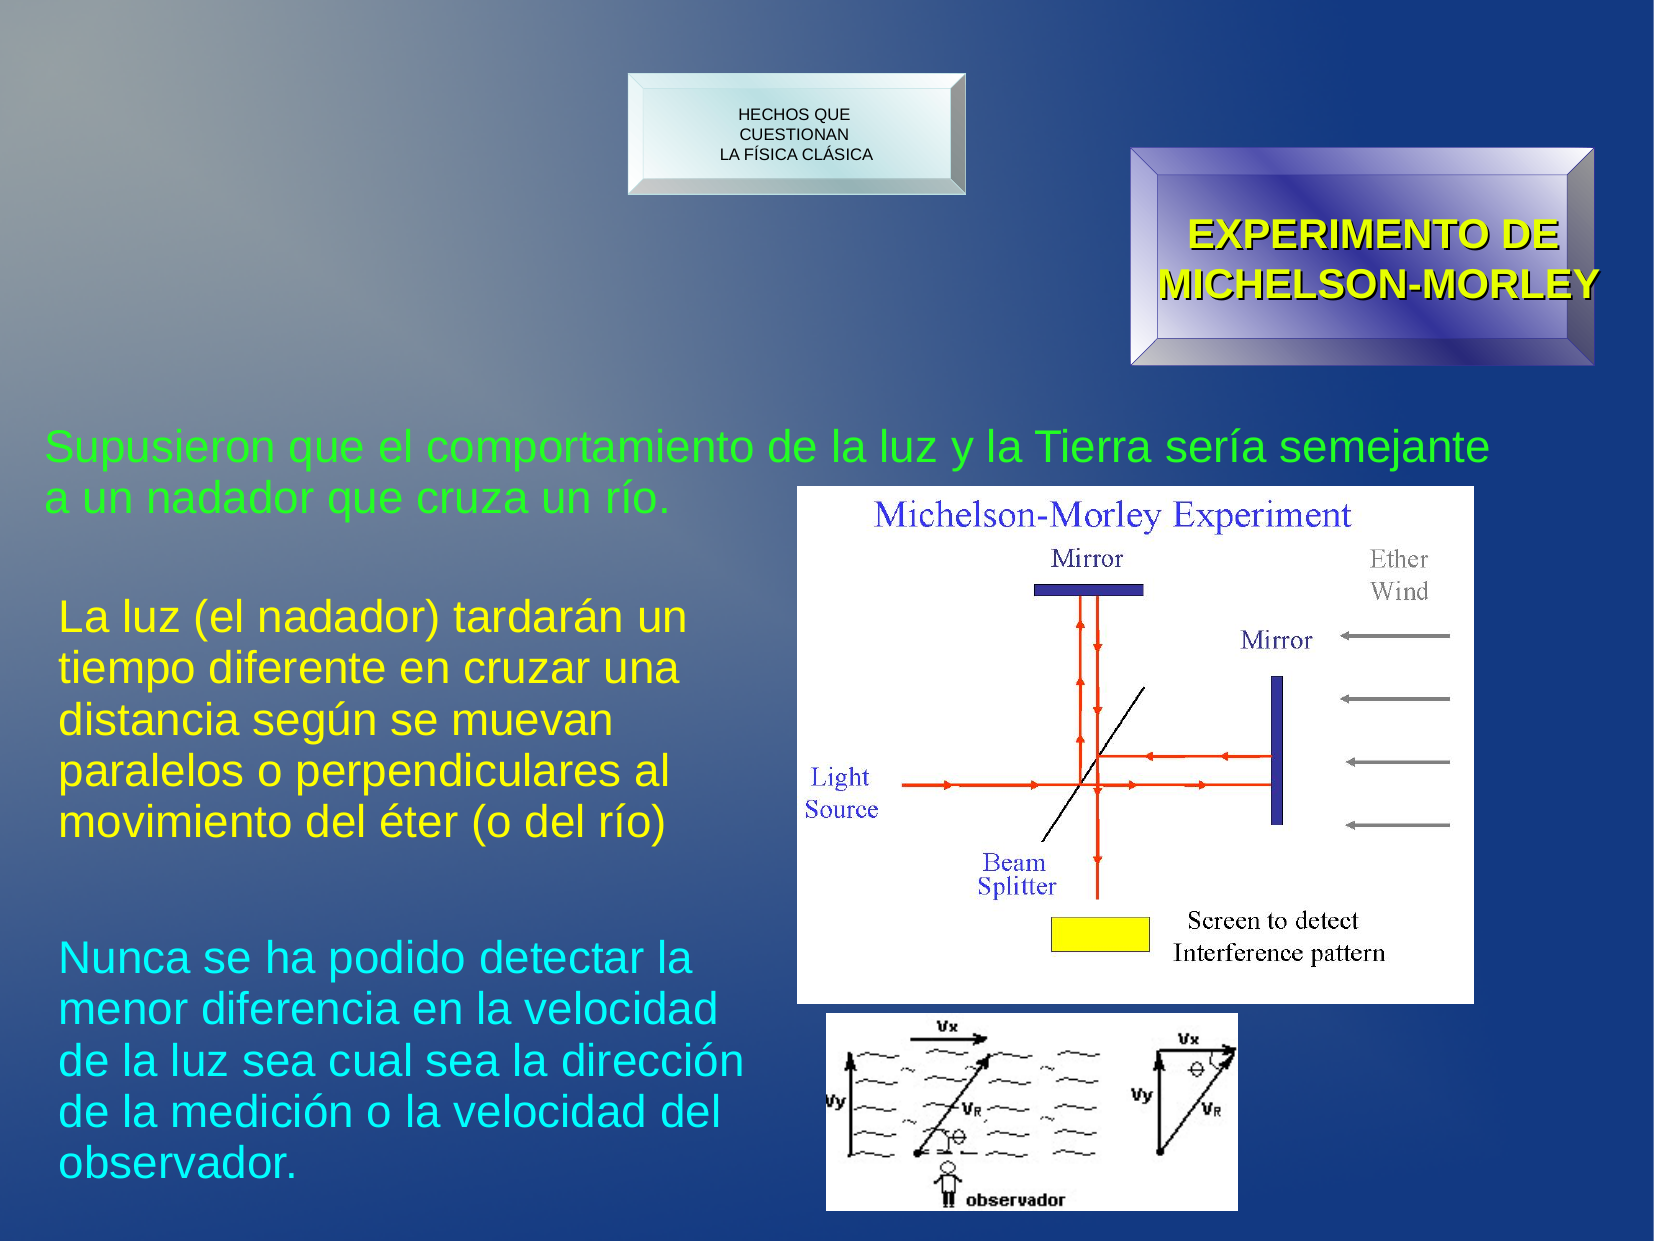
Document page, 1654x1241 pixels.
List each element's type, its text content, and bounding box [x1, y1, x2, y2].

text_box Supusieron que el comportamiento de la luz y la Tierra sería semejante a un nadador que cruza un río. [29, 413, 1536, 531]
text_box EXPERIMENTO DE MICHELSON-MORLEY [1158, 175, 1567, 338]
picture [0, 0, 1654, 1241]
text_box HECHOS QUE CUESTIONAN LA FÍSICA CLÁSICA [644, 89, 950, 178]
text_box La luz (el nadador) tardarán un tiempo diferente en cruzar una distancia según se muevan paralelos o perpendiculares al movimiento del éter (o del río) Nunca se ha podido detectar la menor diferencia en la velocidad de la luz sea cual sea la dirección de la medición o la velocidad del observador. [43, 583, 768, 1196]
